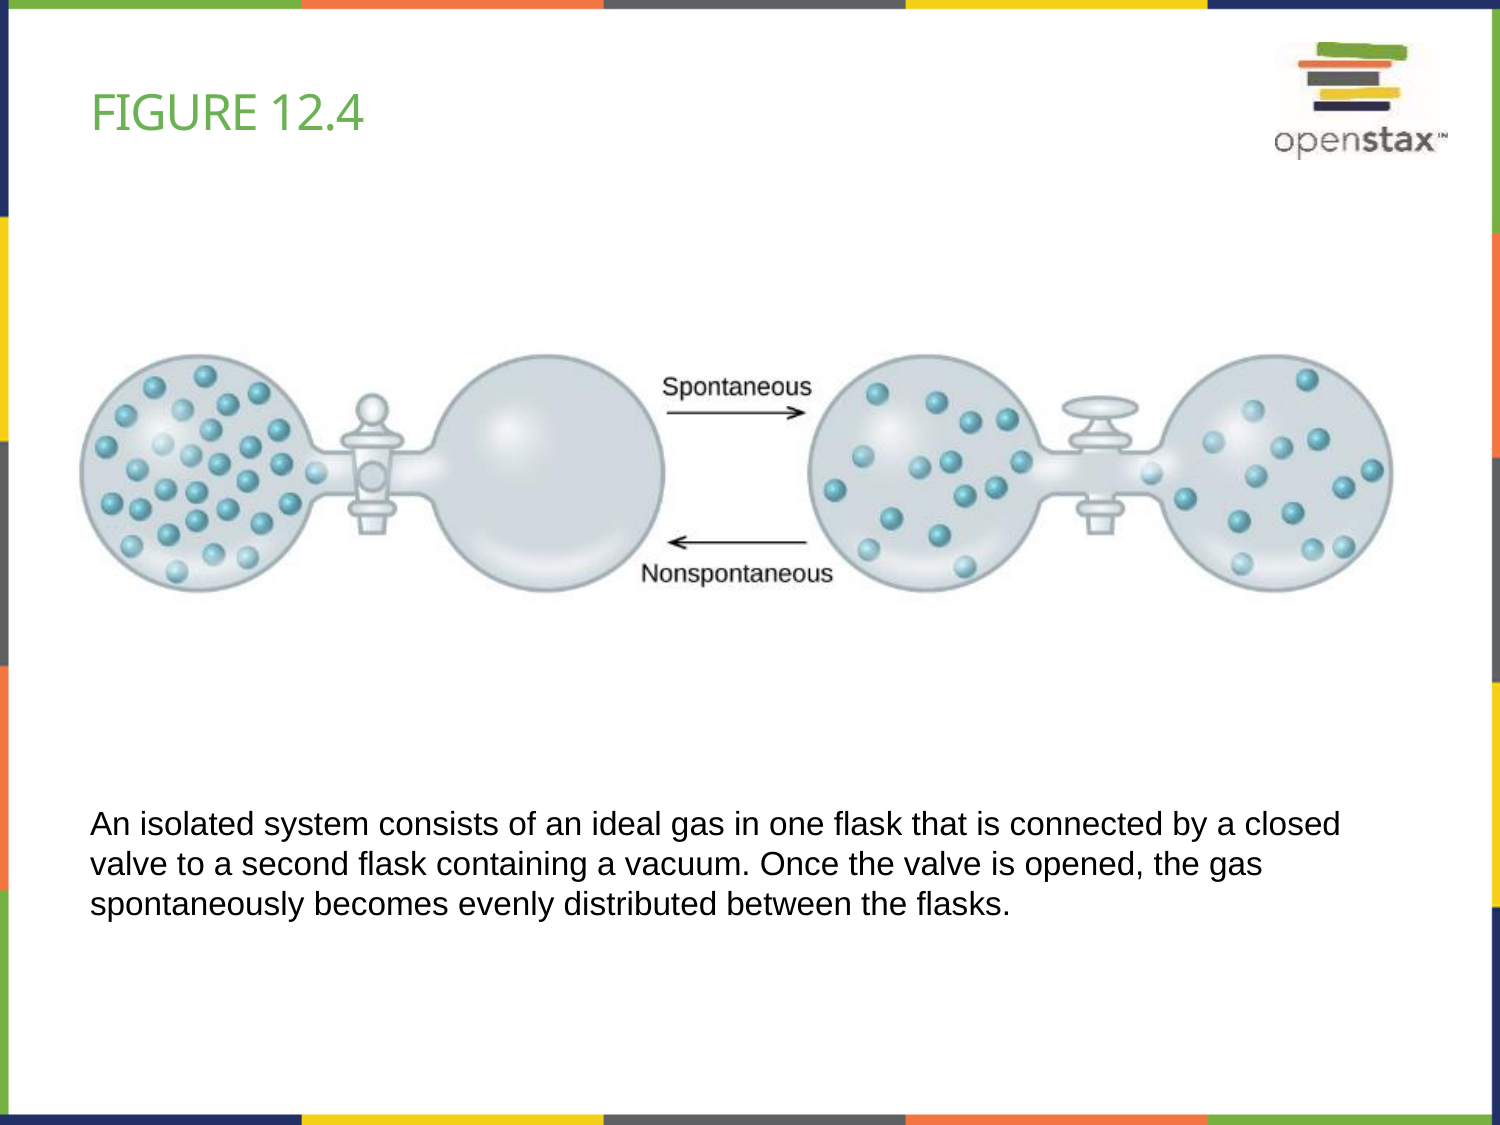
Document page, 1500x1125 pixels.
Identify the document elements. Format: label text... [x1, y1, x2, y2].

picture [0, 0, 1500, 1125]
list An isolated system consists of an ideal gas in one flask that is connected by a closed valve to a second flask containing a vacuum. Once the valve is opened, the gas spontaneously becomes evenly distributed between the flasks. [75, 794, 1398, 986]
title Figure 12.4 [75, 39, 1398, 148]
